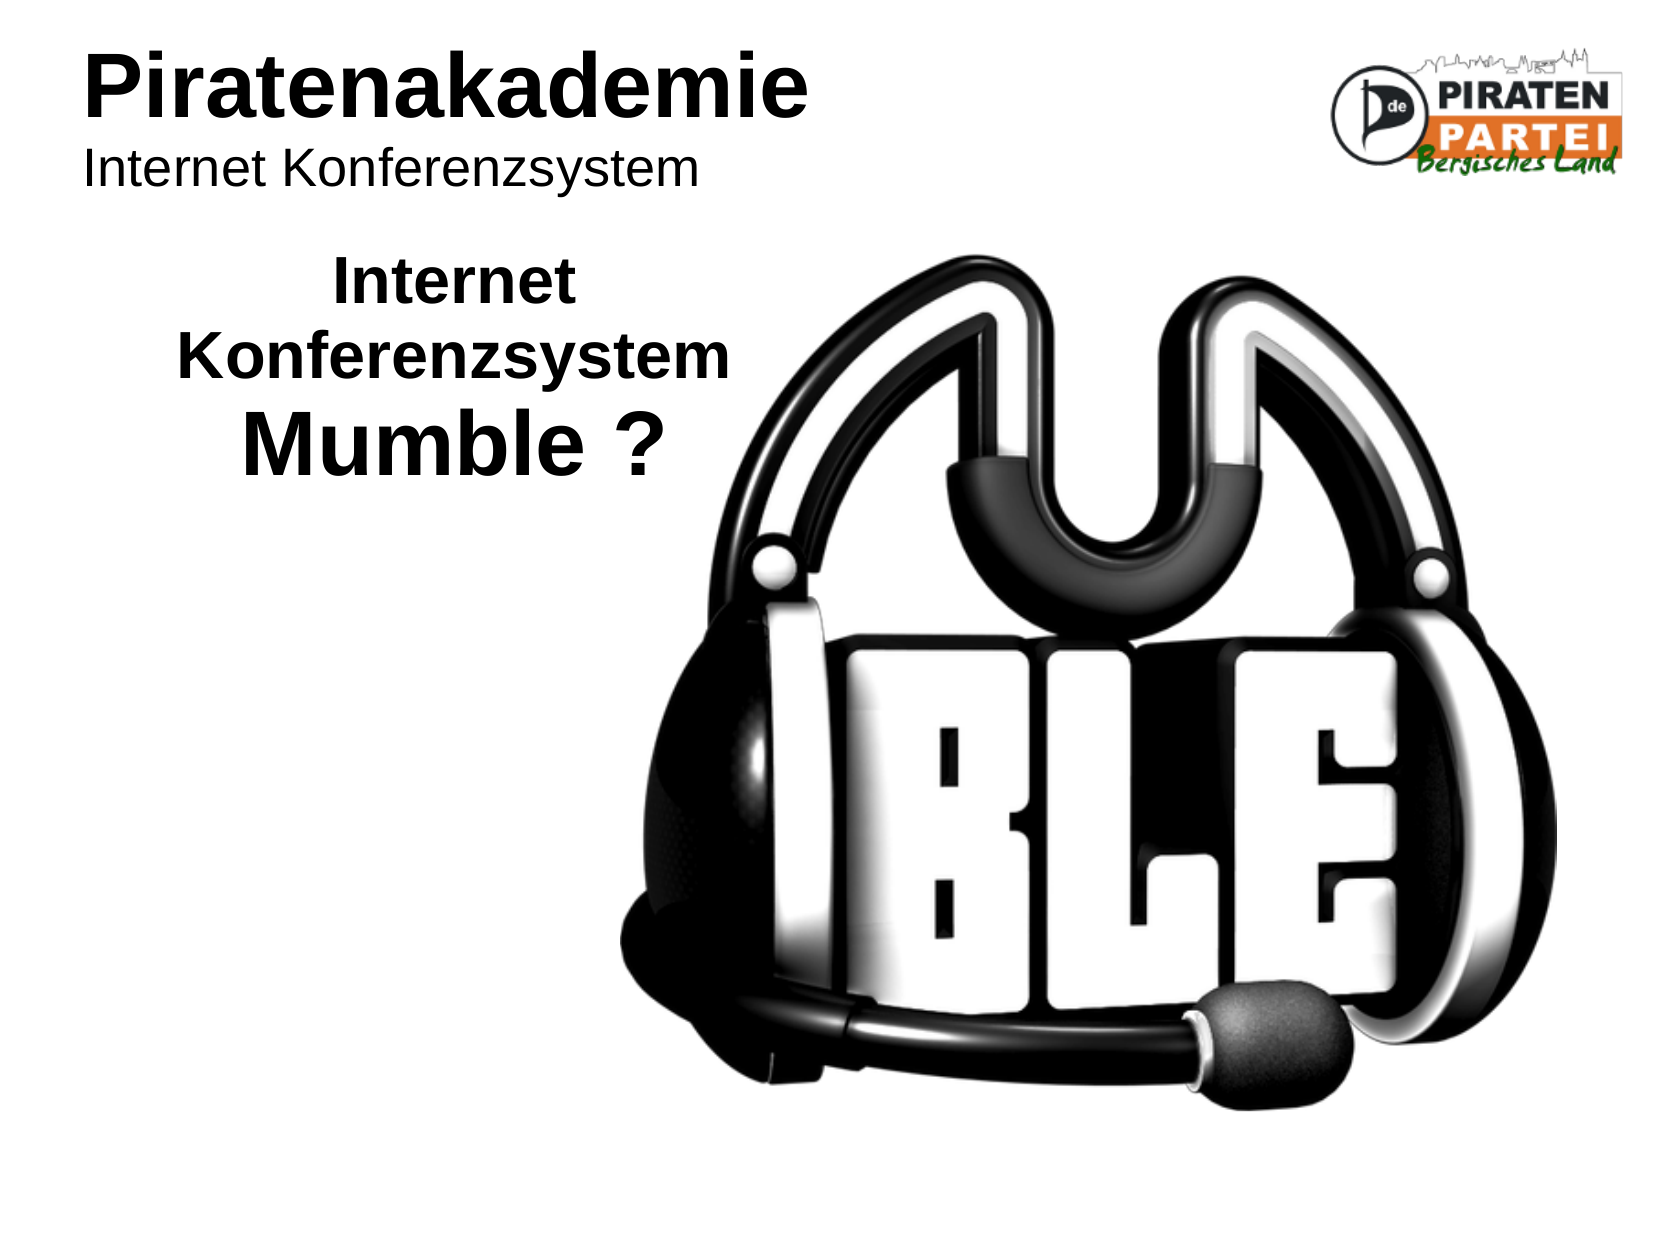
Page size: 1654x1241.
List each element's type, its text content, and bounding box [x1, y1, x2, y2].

picture [1328, 47, 1625, 176]
title Piratenakademie Internet Konferenzsystem [82, 34, 1571, 198]
picture [620, 214, 1557, 1152]
subtitle Internet Konferenzsystem Mumble ? [82, 206, 827, 532]
